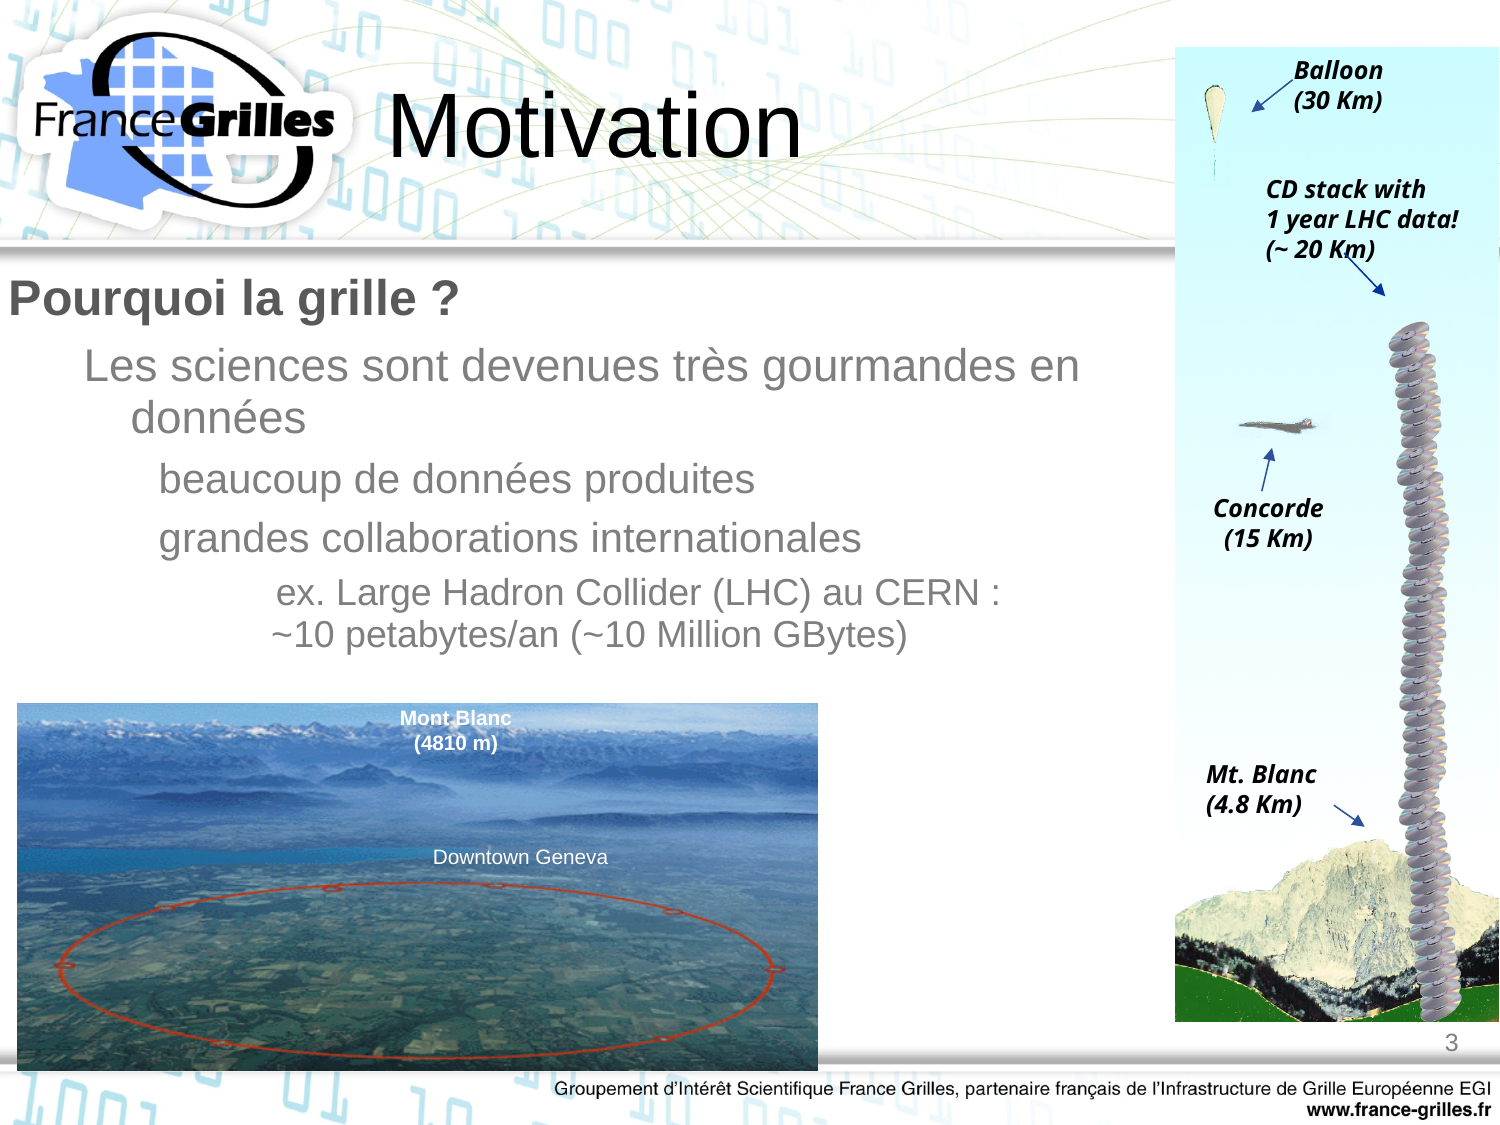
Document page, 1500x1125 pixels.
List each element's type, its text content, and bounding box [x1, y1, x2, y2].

text_box CD stack with 1 year LHC data! (~ 20 Km) [1251, 166, 1500, 272]
text_box Balloon (30 Km) [1279, 47, 1428, 123]
text_box Mont Blanc (4810 m) [385, 696, 527, 763]
title Motivation [372, 7, 1459, 244]
picture [0, 0, 1500, 1125]
text_box Mt. Blanc (4.8 Km) [1191, 750, 1361, 827]
text_box Concorde (15 Km) [1183, 484, 1354, 561]
text_box Downtown Geneva [418, 835, 624, 877]
list Pourquoi la grille ? Les sciences sont devenues très gourmandes en données beaucoup de données produites grandes collaborations internationales ex. Large Hadron Collider (LHC) au CERN : ~10 petabytes/an (~10 Million GBytes) [0, 262, 1193, 1024]
